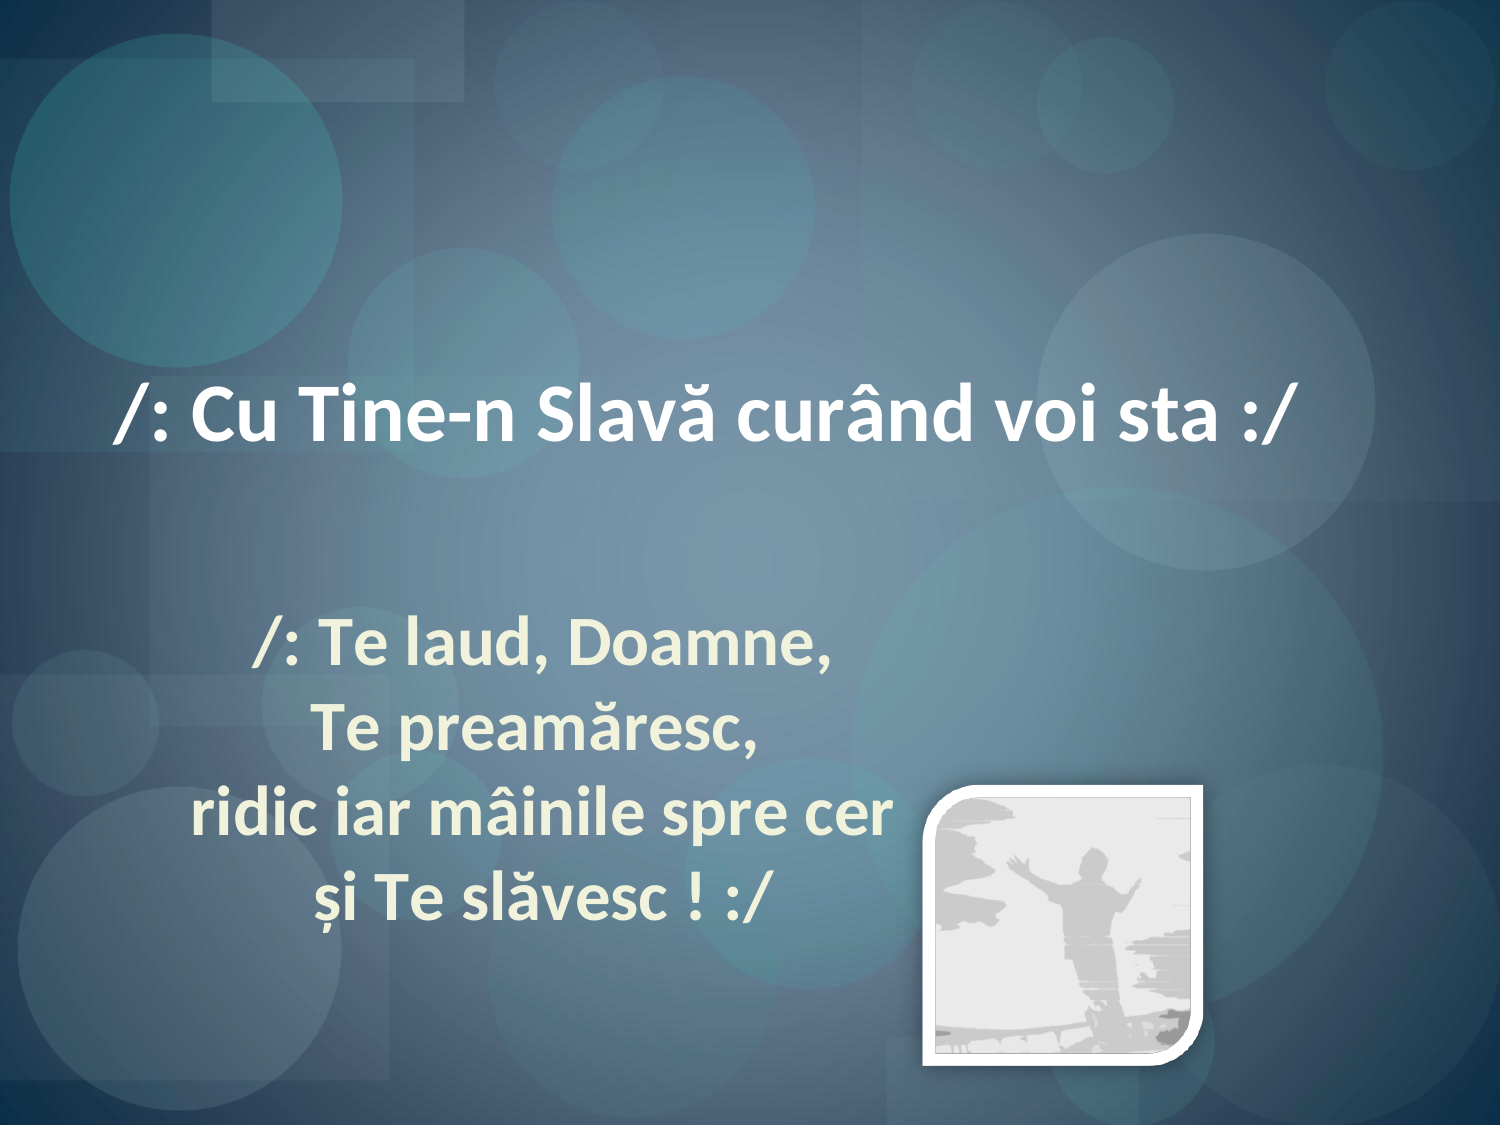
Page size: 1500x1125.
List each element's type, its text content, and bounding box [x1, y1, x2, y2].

text_box /: Cu Tine-n Slavă curând voi sta :/ [12, 350, 1400, 466]
text_box /: Te laud, Doamne, Te preamăresc, ridic iar mâinile spre cer şi Te slăvesc ! :/ [93, 587, 994, 943]
picture [0, 0, 1500, 1125]
